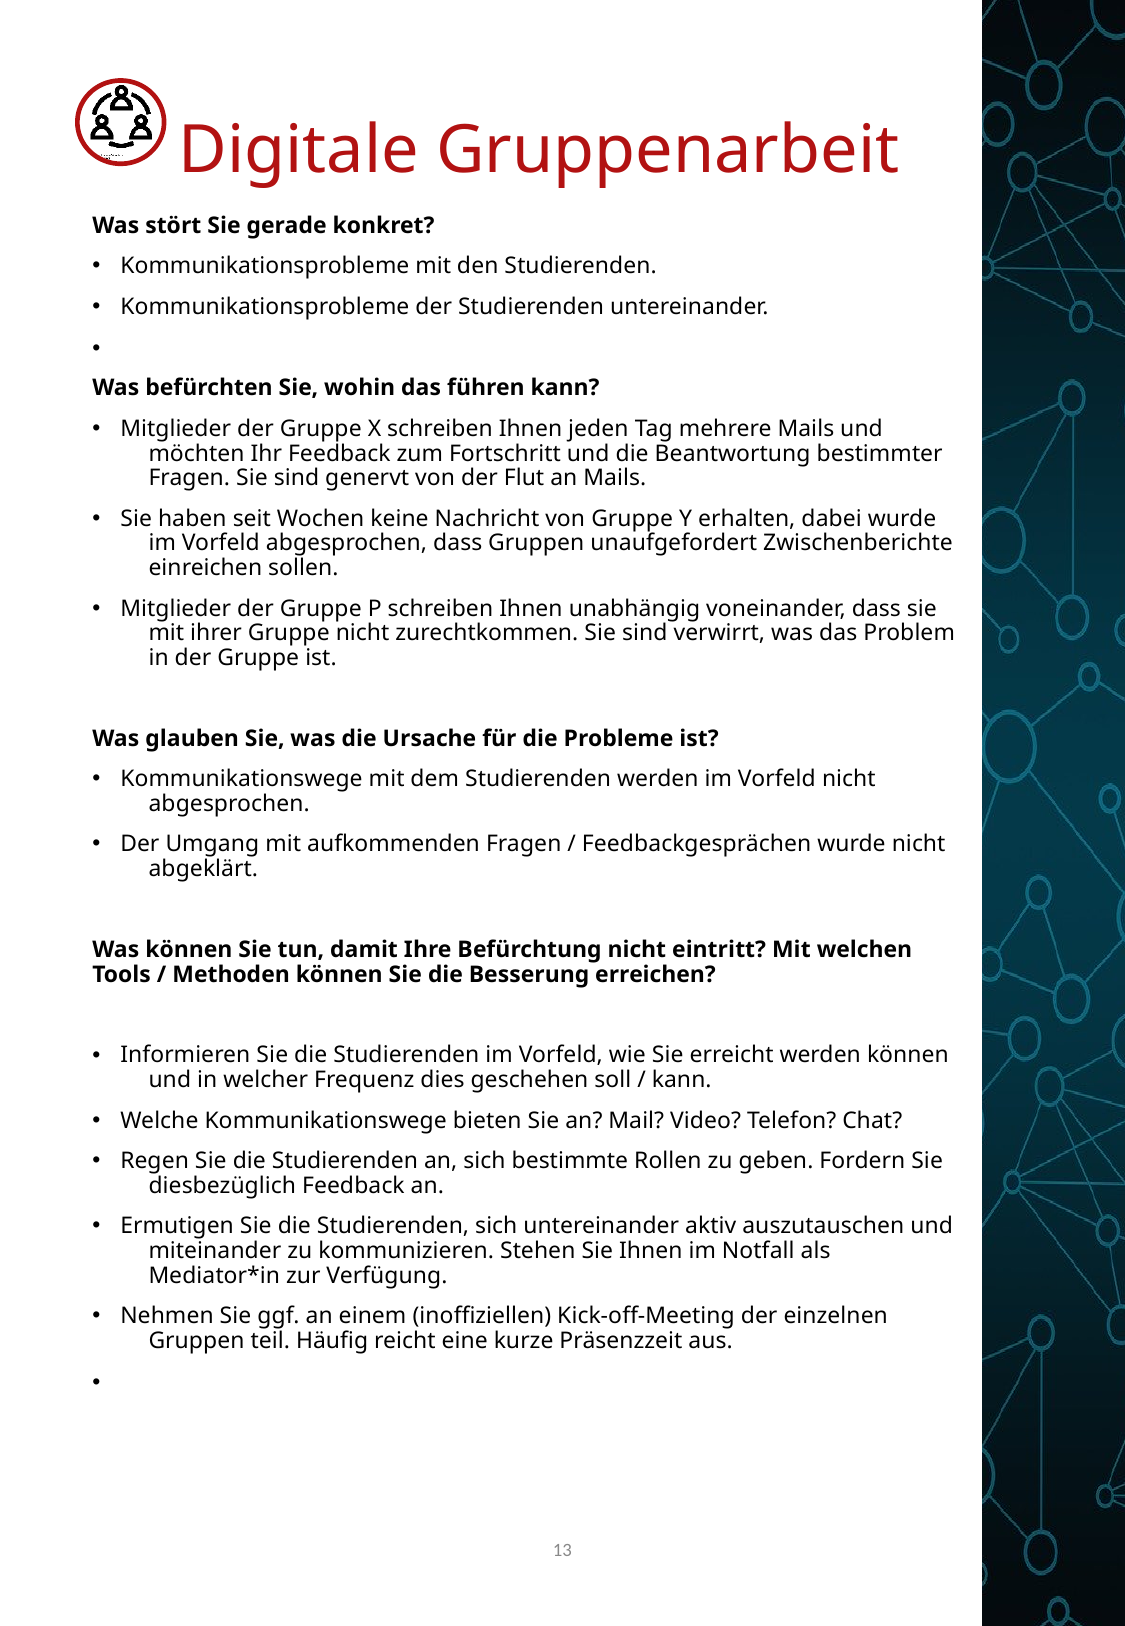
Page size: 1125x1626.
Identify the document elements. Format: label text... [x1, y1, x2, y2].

list Was stört Sie gerade konkret? Kommunikationsprobleme mit den Studierenden. Kommunikationsprobleme der Studierenden untereinander. Was befürchten Sie, wohin das führen kann? Mitglieder der Gruppe X schreiben Ihnen jeden Tag mehrere Mails und möchten Ihr Feedback zum Fortschritt und die Beantwortung bestimmter Fragen. Sie sind genervt von der Flut an Mails. Sie haben seit Wochen keine Nachricht von Gruppe Y erhalten, dabei wurde im Vorfeld abgesprochen, dass Gruppen unaufgefordert Zwischenberichte einreichen sollen. Mitglieder der Gruppe P schreiben Ihnen unabhängig voneinander, dass sie mit ihrer Gruppe nicht zurechtkommen. Sie sind verwirrt, was das Problem in der Gruppe ist. Was glauben Sie, was die Ursache für die Probleme ist? Kommunikationswege mit dem Studierenden werden im Vorfeld nicht abgesprochen. Der Umgang mit aufkommenden Fragen / Feedbackgesprächen wurde nicht abgeklärt. Was können Sie tun, damit Ihre Befürchtung nicht eintritt? Mit welchen Tools / Methoden können Sie die Besserung erreichen? Informieren Sie die Studierenden im Vorfeld, wie Sie erreicht werden können und in welcher Frequenz dies geschehen soll / kann. Welche Kommunikationswege bieten Sie an? Mail? Video? Telefon? Chat? Regen Sie die Studierenden an, sich bestimmte Rollen zu geben. Fordern Sie diesbezüglich Feedback an. Ermutigen Sie die Studierenden, sich untereinander aktiv auszutauschen und miteinander zu kommunizieren. Stehen Sie Ihnen im Notfall als Mediator*in zur Verfügung. Nehmen Sie ggf. an einem (inoffiziellen) Kick-off-Meeting der einzelnen Gruppen teil. Häufig reicht eine kurze Präsenzzeit aus. [77, 206, 982, 1464]
text_box [77, 80, 165, 164]
title Digitale Gruppenarbeit [164, 107, 1125, 207]
text_box 13 [372, 1506, 753, 1593]
